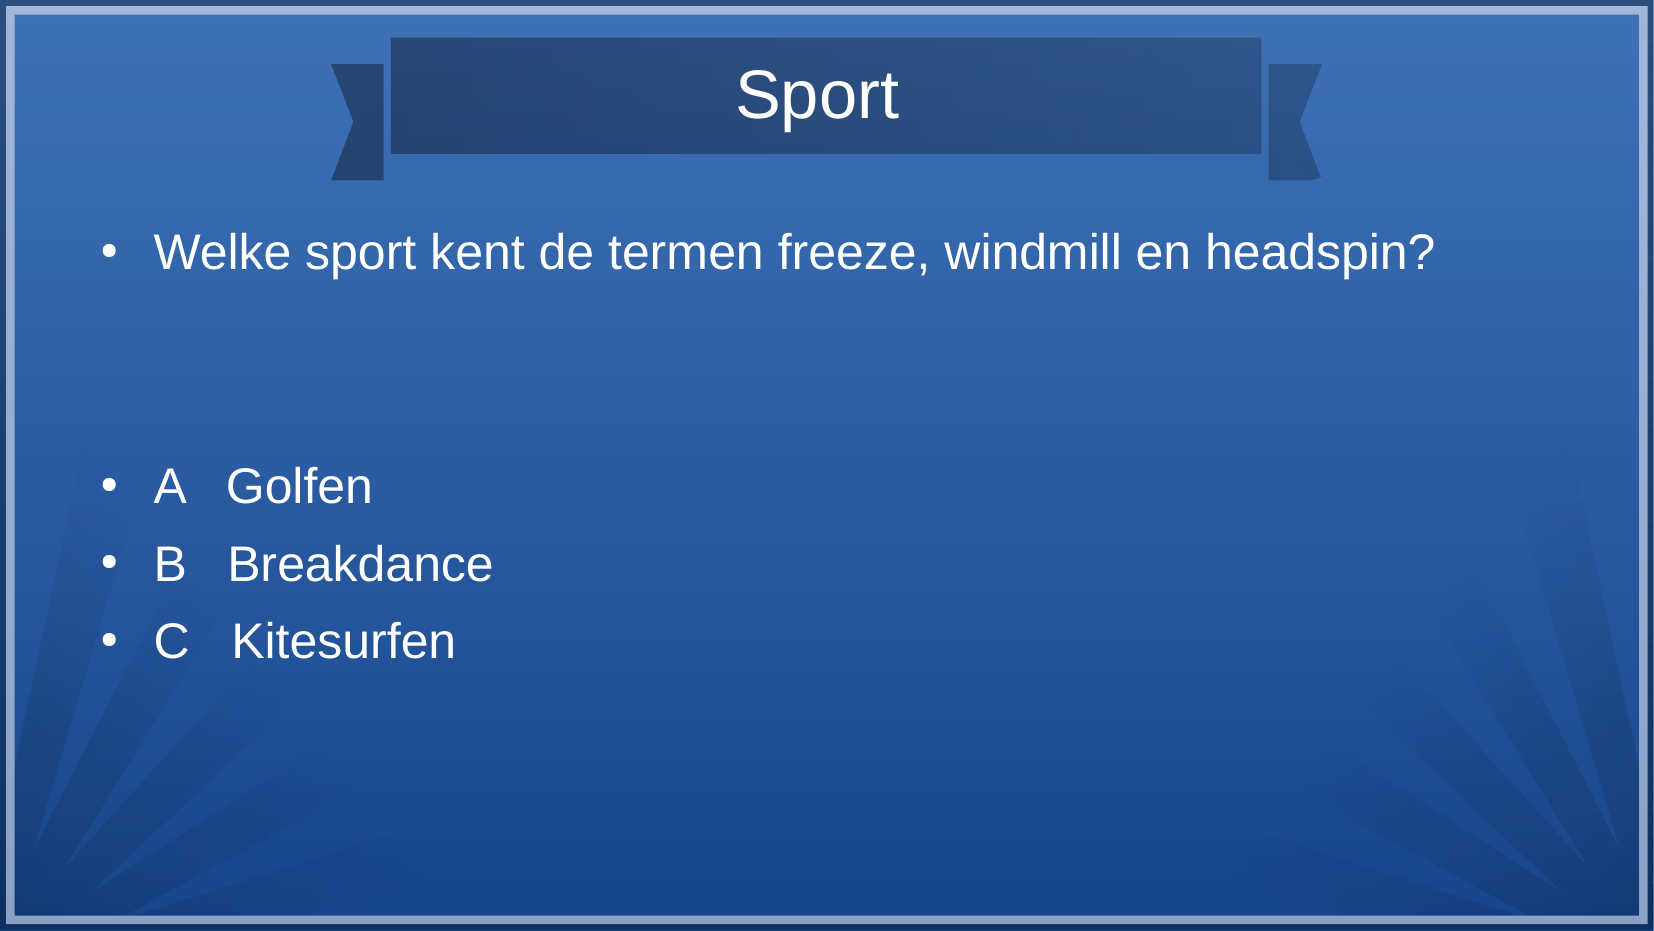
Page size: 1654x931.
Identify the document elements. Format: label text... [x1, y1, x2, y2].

title Sport [389, 35, 1264, 154]
list Welke sport kent de termen freeze, windmill en headspin? A Golfen B Breakdance C Kitesurfen [82, 224, 1571, 848]
